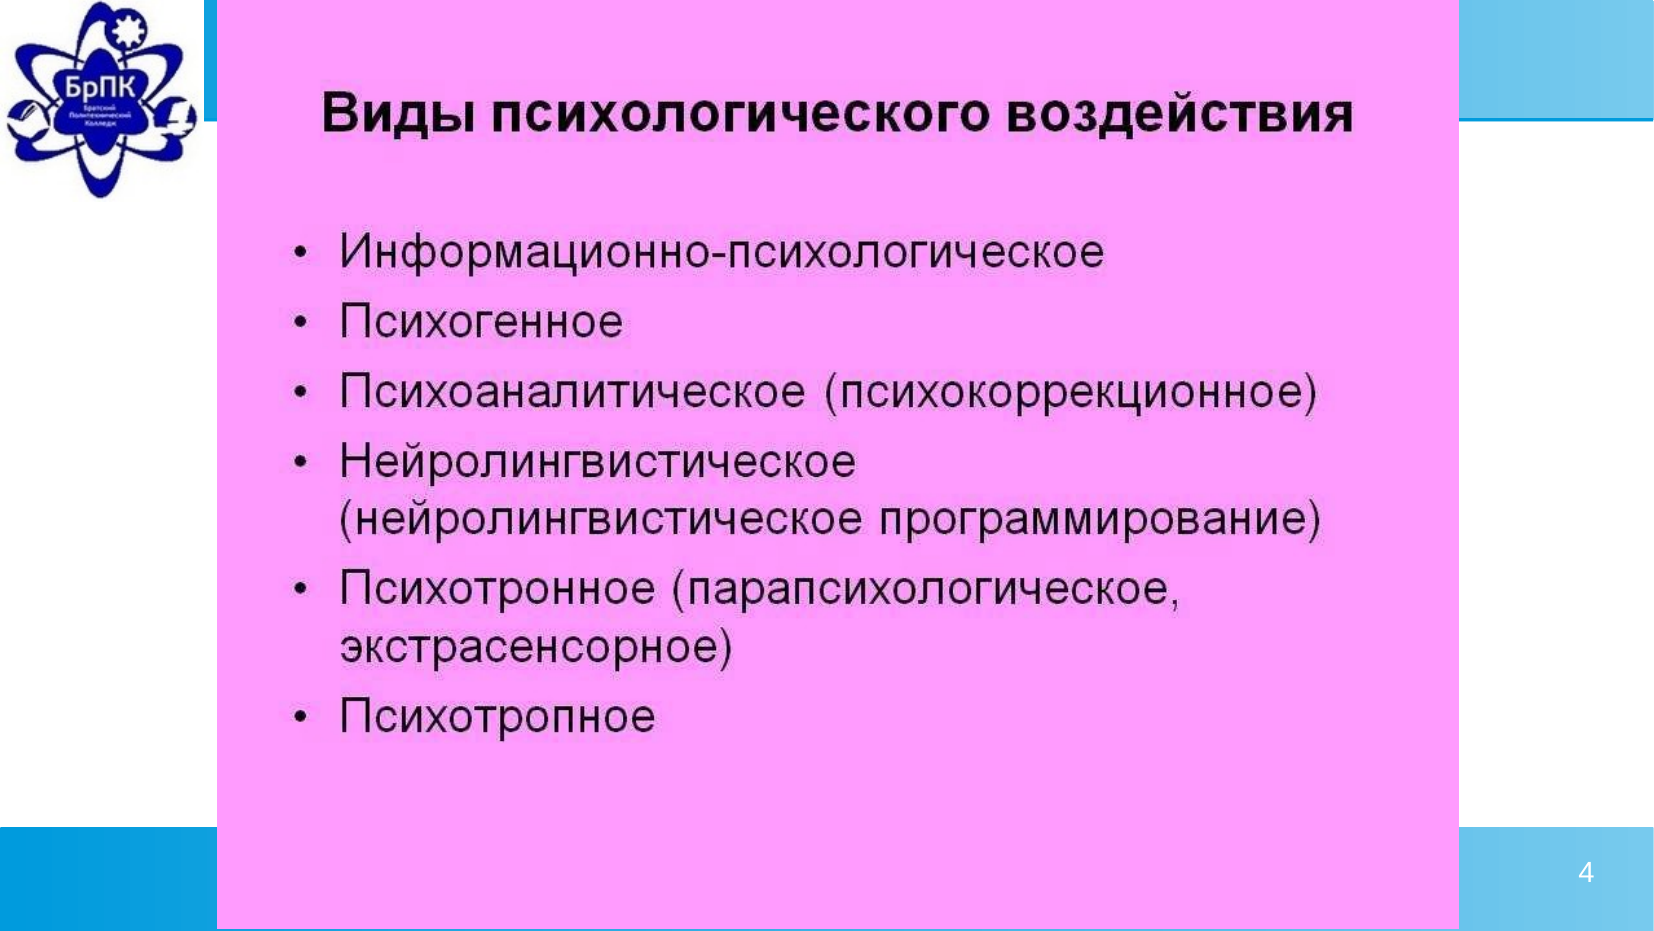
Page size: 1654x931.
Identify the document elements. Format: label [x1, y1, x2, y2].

picture [0, 0, 204, 203]
picture [217, 0, 1459, 929]
